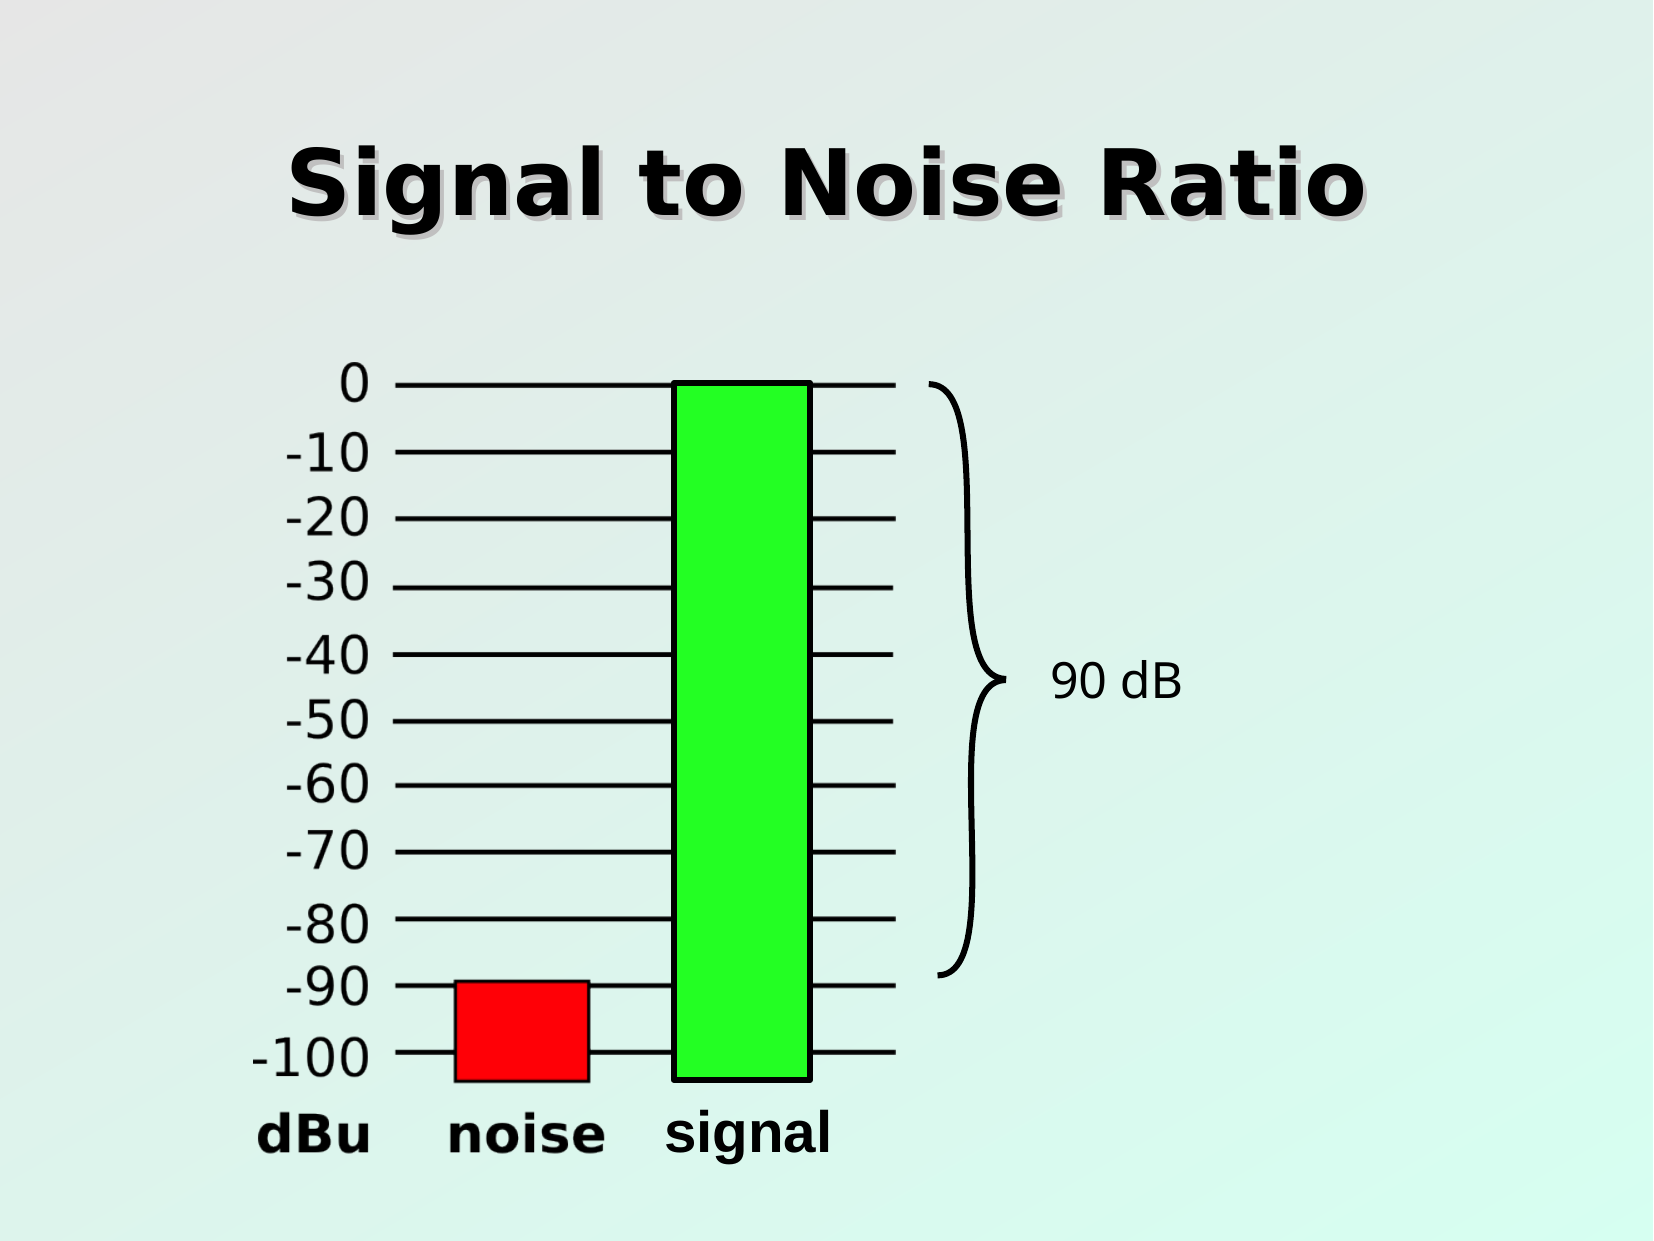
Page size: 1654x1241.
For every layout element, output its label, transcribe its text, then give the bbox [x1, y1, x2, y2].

text_box signal [664, 1099, 833, 1165]
picture [253, 362, 1393, 1164]
title Signal to Noise Ratio [121, 121, 1533, 248]
text_box [673, 383, 811, 1081]
text_box 90 dB [1050, 643, 1206, 715]
